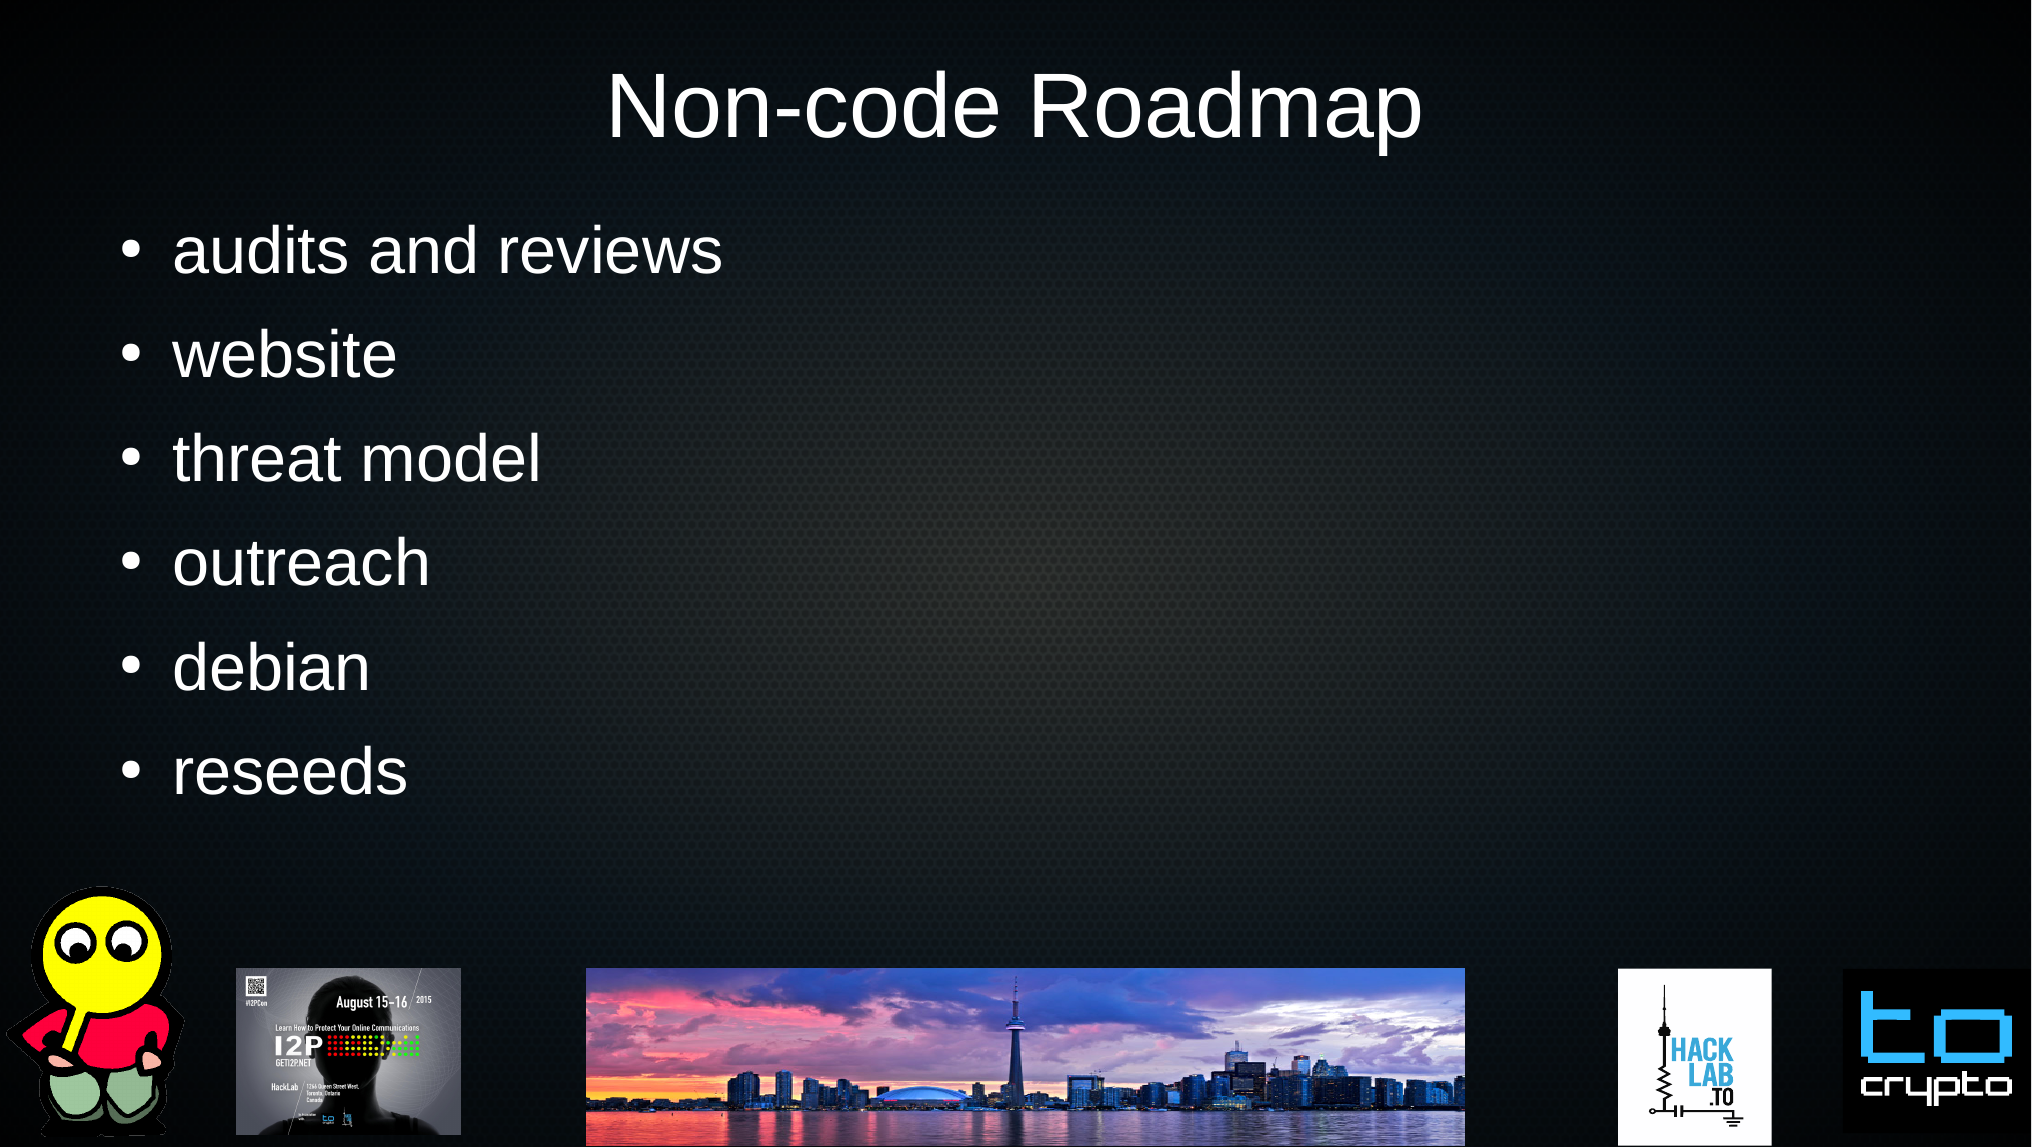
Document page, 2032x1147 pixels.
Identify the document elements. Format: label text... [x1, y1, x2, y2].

picture [0, 0, 2032, 1147]
title Non-code Roadmap [101, 45, 1930, 166]
list audits and reviews website threat model outreach debian reseeds [101, 212, 1926, 933]
